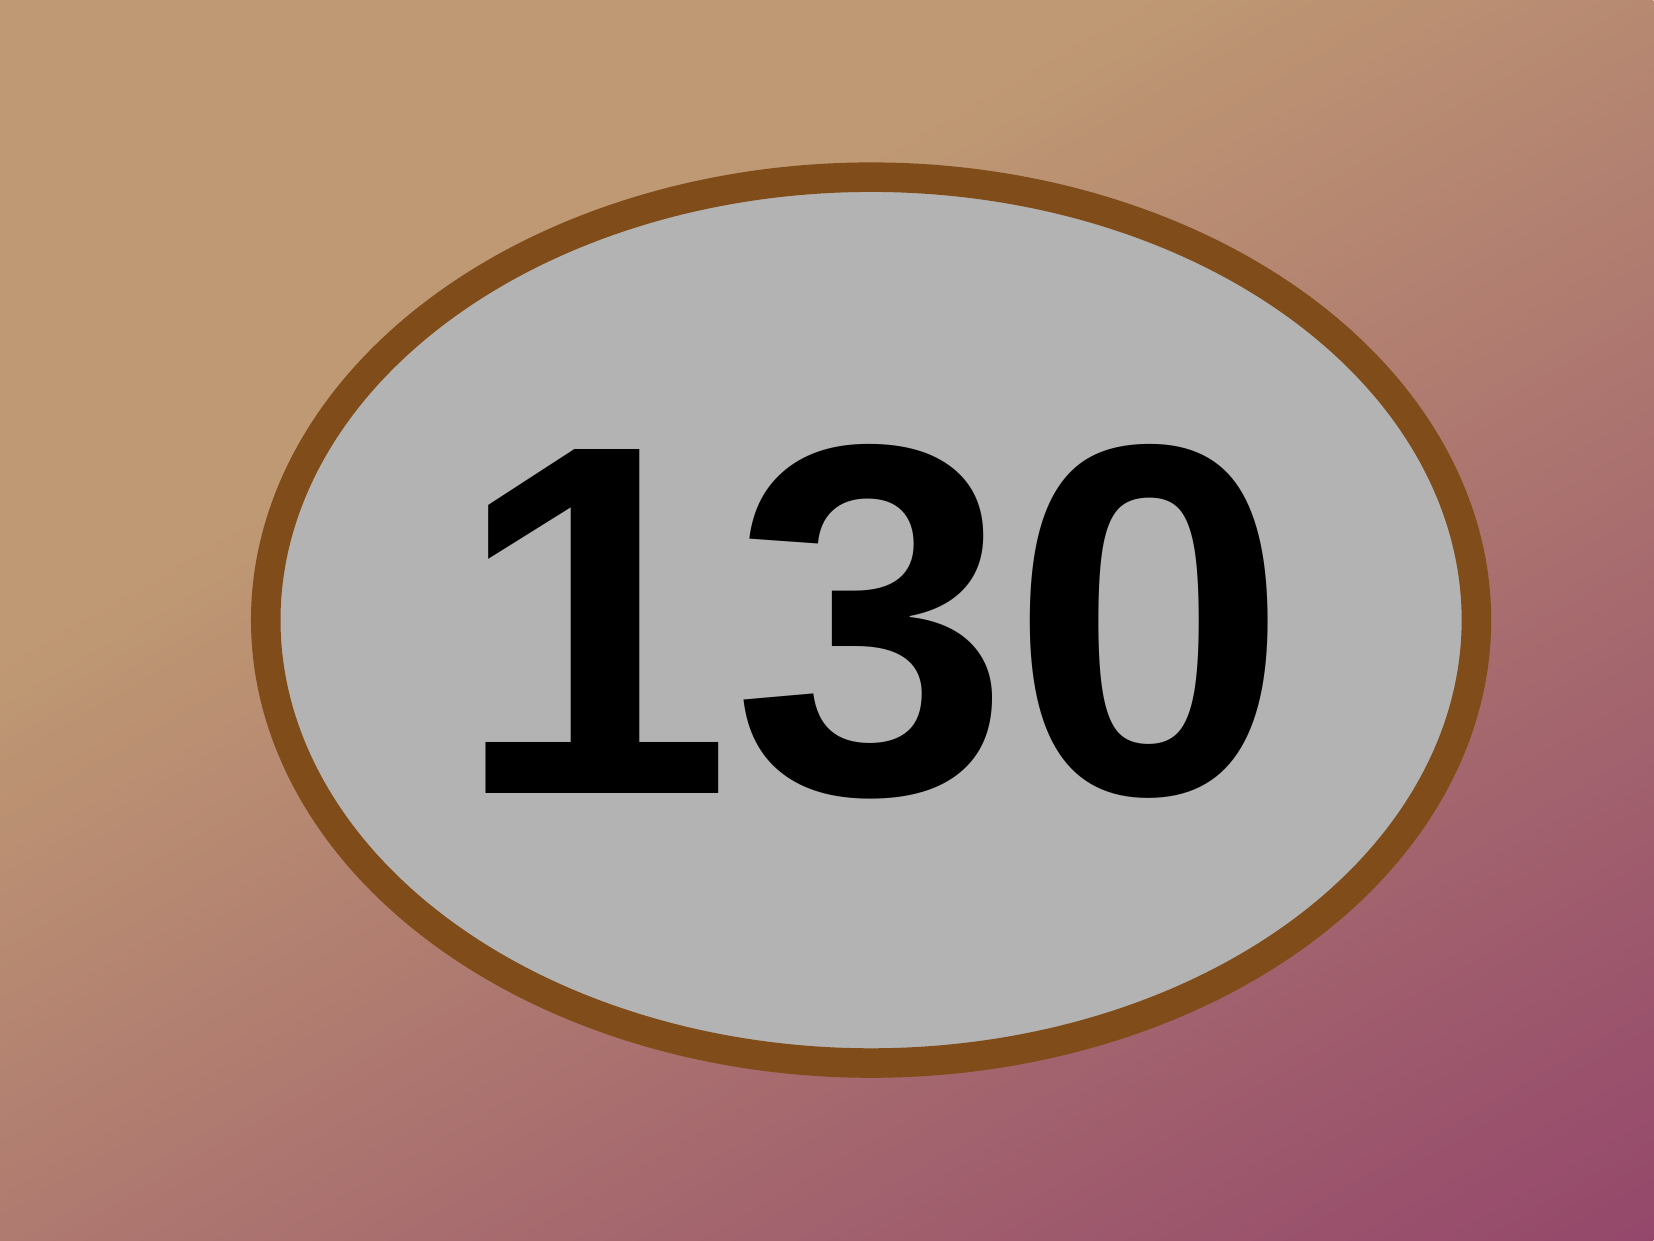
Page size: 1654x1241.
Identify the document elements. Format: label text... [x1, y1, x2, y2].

text_box 130 [265, 177, 1477, 1064]
